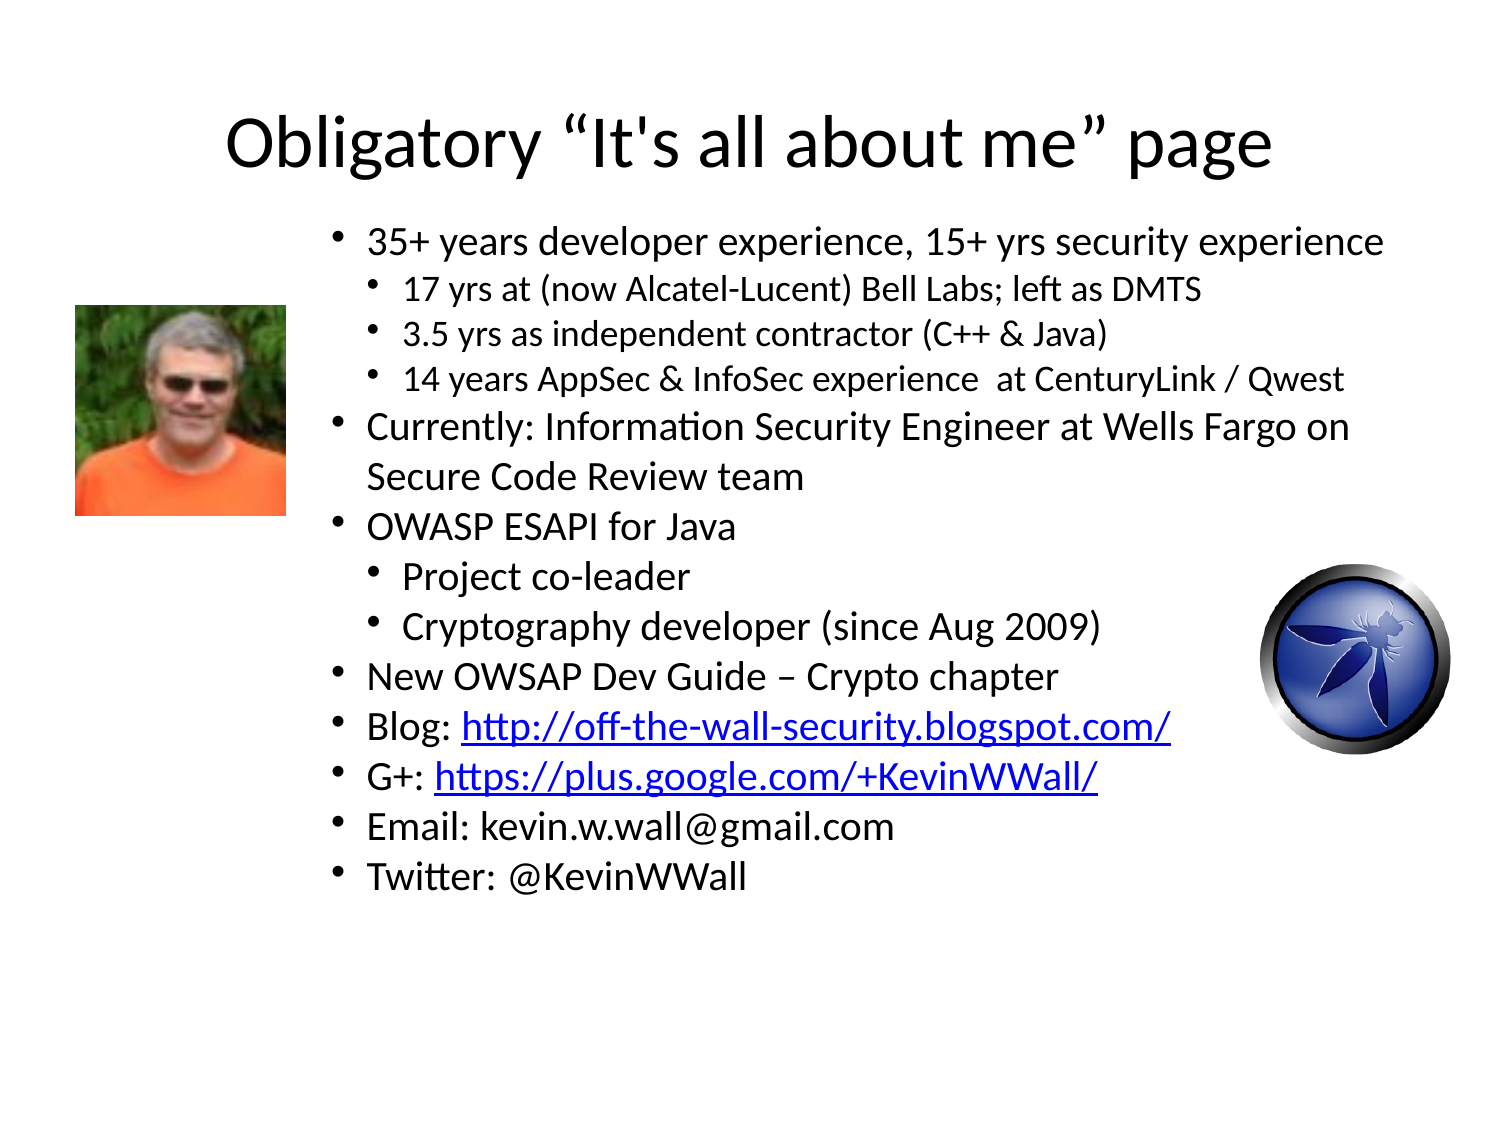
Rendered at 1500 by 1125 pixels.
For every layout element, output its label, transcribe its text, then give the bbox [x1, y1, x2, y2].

text_box Obligatory “It's all about me” page [75, 44, 1425, 233]
picture [1426, 559, 1455, 760]
picture [75, 305, 286, 516]
text_box 35+ years developer experience, 15+ yrs security experience 17 yrs at (now Alcatel-Lucent) Bell Labs; left as DMTS 3.5 yrs as independent contractor (C++ & Java) 14 years AppSec & InfoSec experience at CenturyLink / Qwest Currently: Information Security Engineer at Wells Fargo on Secure Code Review team OWASP ESAPI for Java Project co-leader Cryptography developer (since Aug 2009) New OWSAP Dev Guide – Crypto chapter Blog: http://off-the-wall-security.blogspot.com/ G+: https://plus.google.com/+KevinWWall/ Email: kevin.w.wall@gmail.com Twitter: @KevinWWall [316, 210, 1426, 1011]
